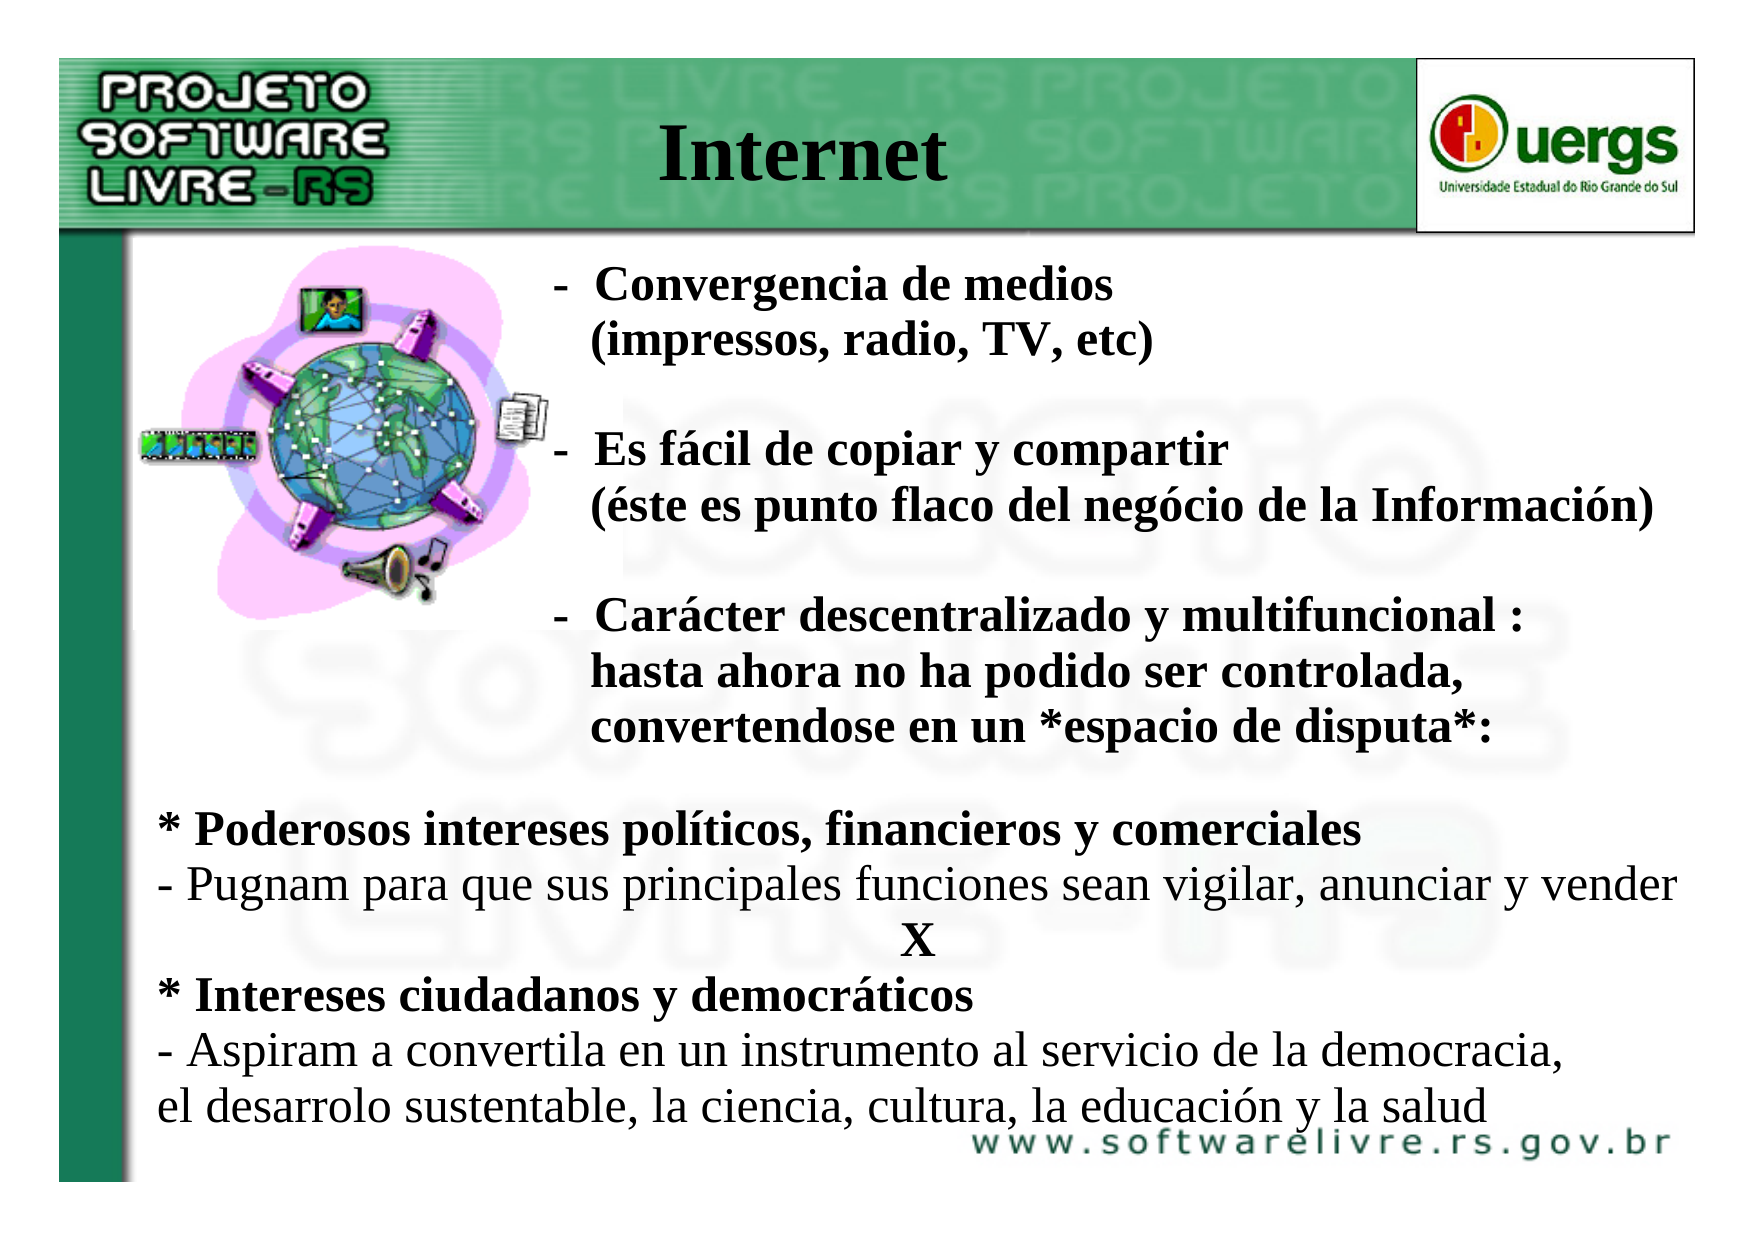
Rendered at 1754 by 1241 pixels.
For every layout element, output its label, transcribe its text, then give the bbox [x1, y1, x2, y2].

text_box * Poderosos intereses políticos, financieros y comerciales - Pugnam para que sus principales funciones sean vigilar, anunciar y vender X * Intereses ciudadanos y democráticos - Aspiram a convertila en un instrumento al servicio de la democracia, el desarrolo sustentable, la ciencia, cultura, la educación y la salud [156, 801, 1677, 1144]
picture [59, 58, 1695, 1182]
text_box [292, 507, 415, 564]
text_box - Convergencia de medios (impressos, radio, TV, etc) - Es fácil de copiar y compartir (éste es punto flaco del negócio de la Información) - Carácter descentralizado y multifuncional : hasta ahora no ha podido ser controlada, convertendose en un *espacio de disputa*: [552, 255, 1654, 778]
text_box Internet [657, 106, 950, 203]
